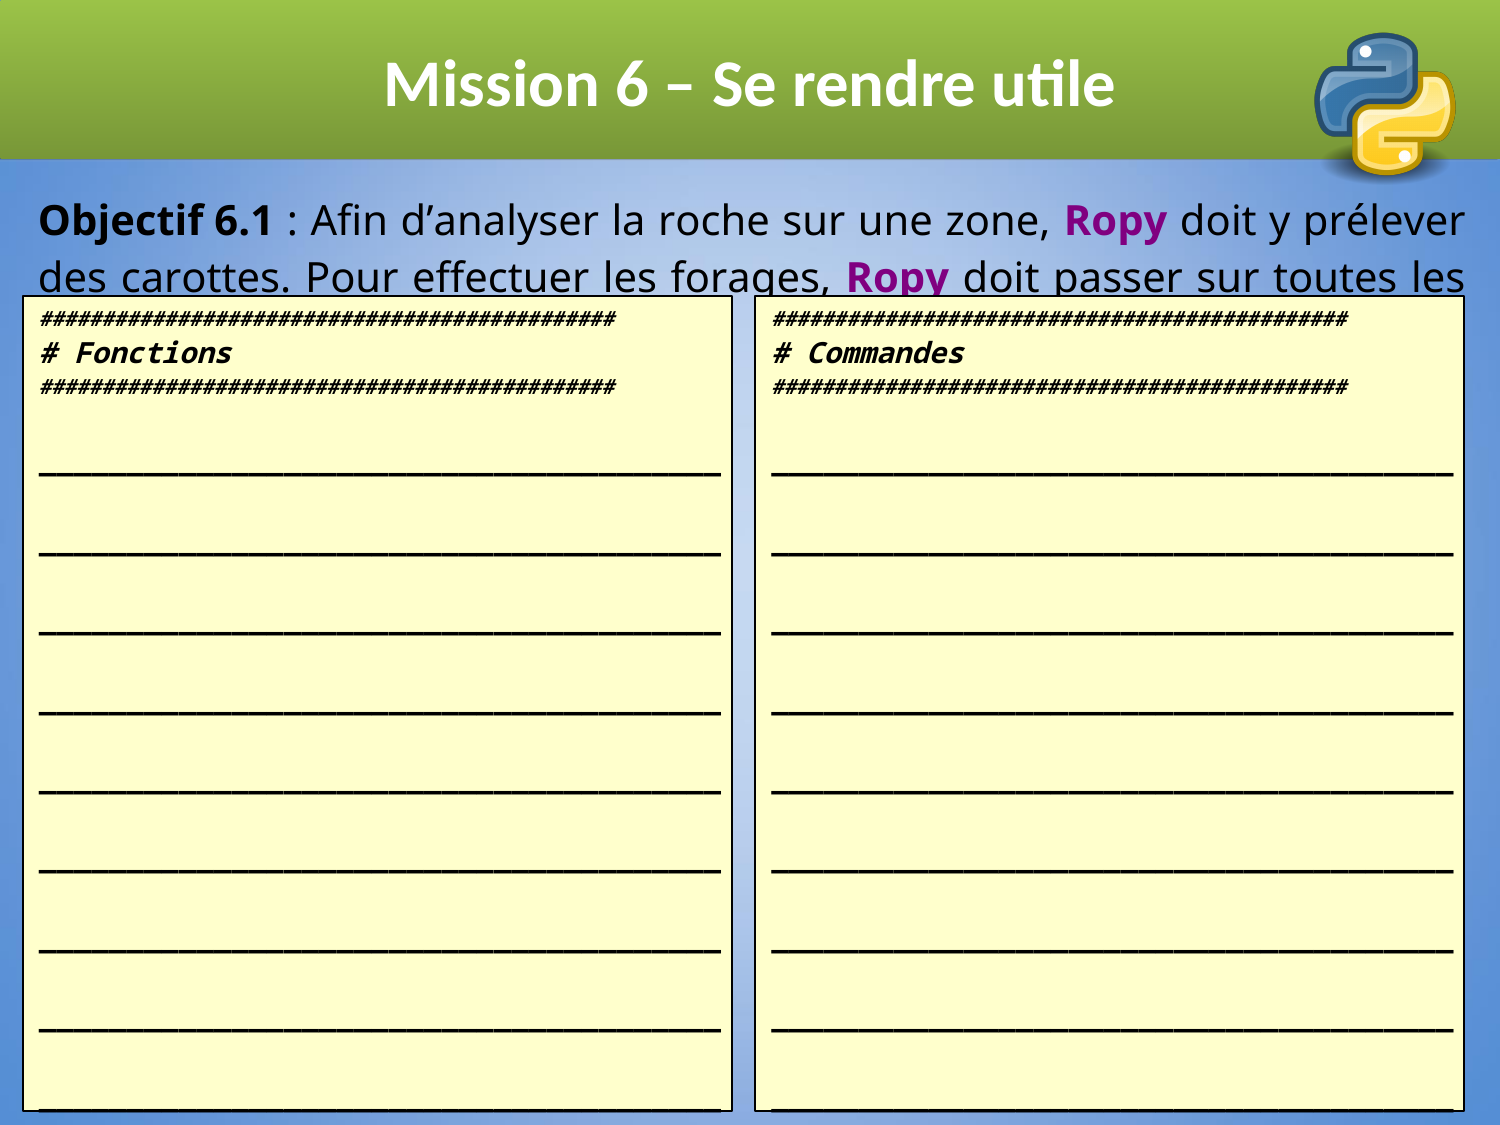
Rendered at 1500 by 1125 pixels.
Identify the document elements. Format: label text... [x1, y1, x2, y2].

picture [0, 29, 1500, 1125]
text_box ############################################## # Fonctions ############################################## _______________________________________ _______________________________________ _______________________________________ _______________________________________ _______________________________________ _______________________________________ _______________________________________ _______________________________________ _______________________________________ _______________________________________ _______________________________________ _______________________________________ [23, 295, 732, 1111]
text_box ############################################## # Commandes ############################################## _______________________________________ _______________________________________ _______________________________________ _______________________________________ _______________________________________ _______________________________________ _______________________________________ _______________________________________ _______________________________________ _______________________________________ _______________________________________ _______________________________________ [755, 295, 1465, 1111]
text_box Objectif 6.1 : Afin d’analyser la roche sur une zone, Ropy doit y prélever des carottes. Pour effectuer les forages, Ropy doit passer sur toutes les cases. [23, 183, 1481, 282]
text_box Mission 6 – Se rendre utile [0, 0, 1500, 159]
